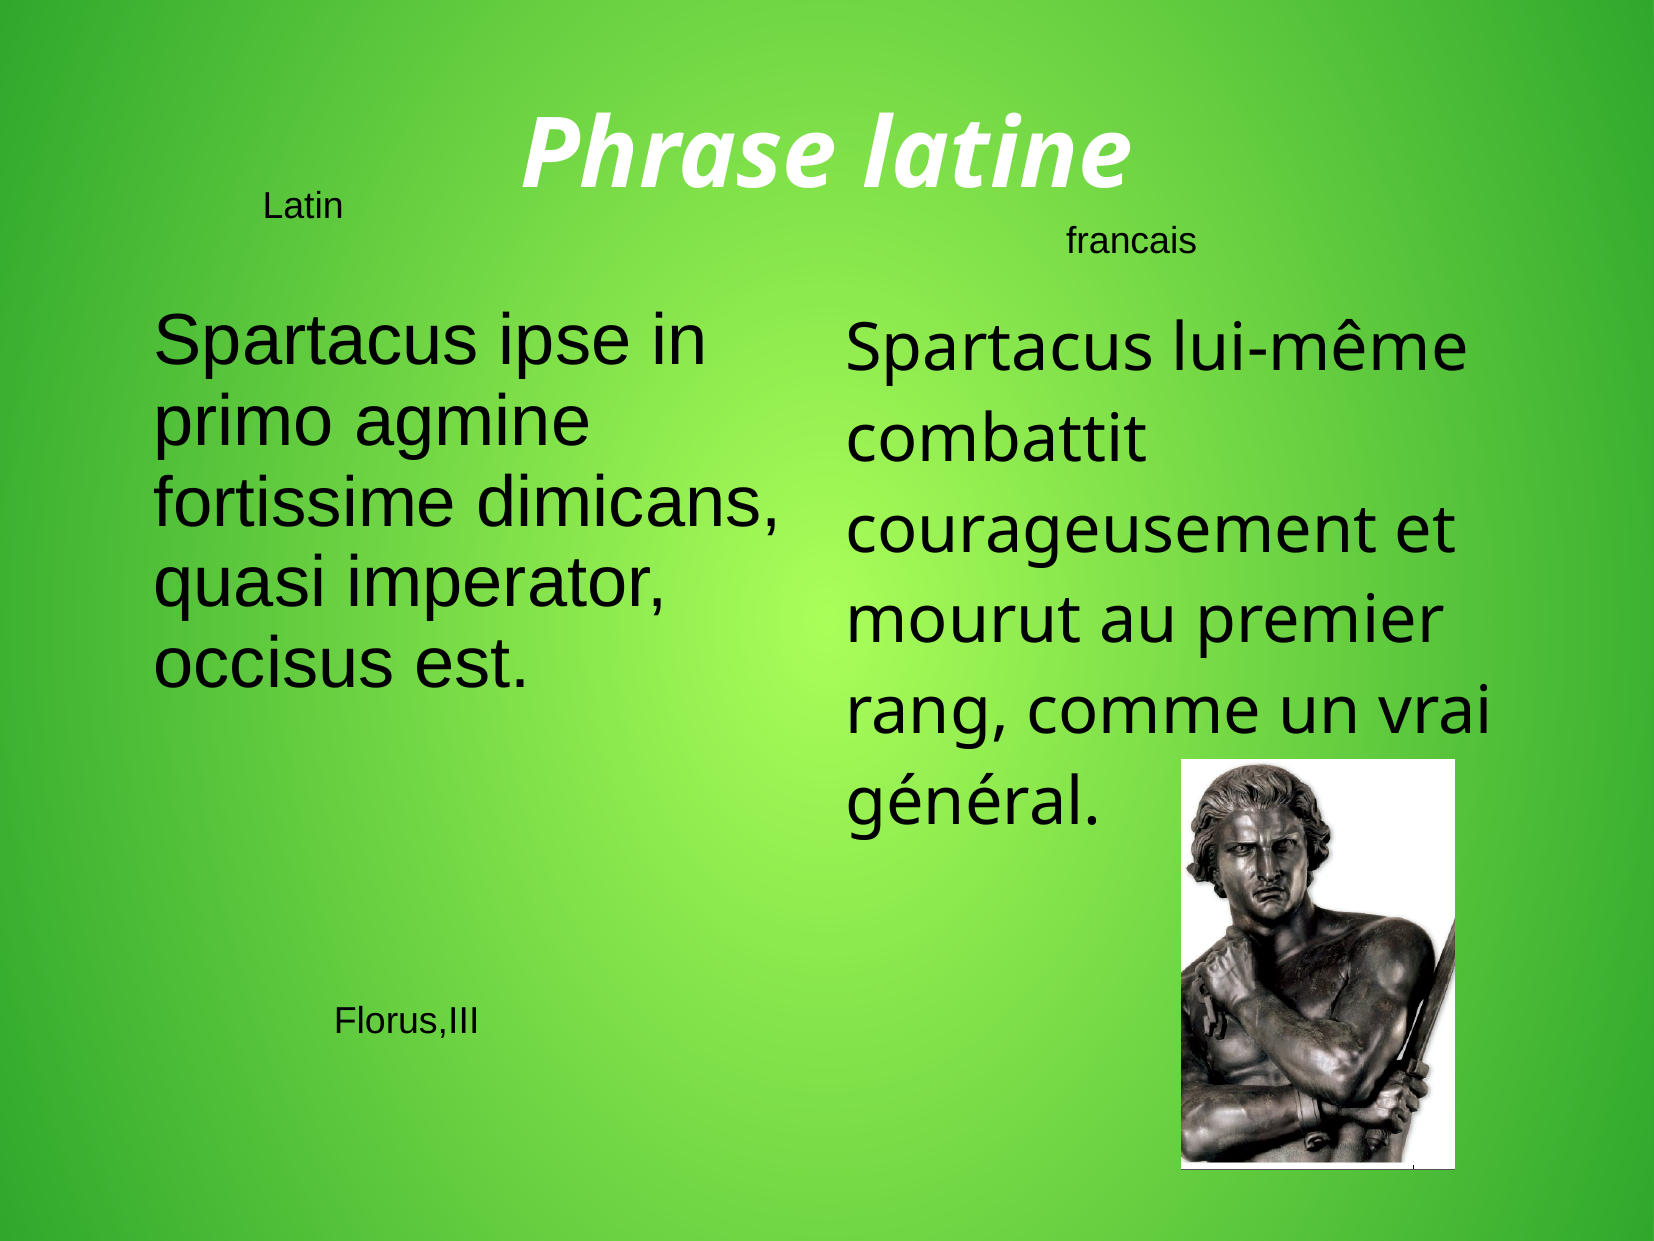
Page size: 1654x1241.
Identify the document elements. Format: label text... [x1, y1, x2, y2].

list Spartacus lui-même combattit courageusement et mourut au premier rang, comme un vrai général. [845, 299, 1572, 1019]
text_box Florus,III [318, 992, 532, 1049]
title Phrase latine [82, 47, 1571, 252]
text_box francais [1051, 212, 1212, 270]
text_box Latin [248, 177, 508, 235]
list Spartacus ipse in primo agmine fortissime dimicans, quasi imperator, occisus est. [82, 299, 809, 1019]
picture [1181, 759, 1455, 1170]
